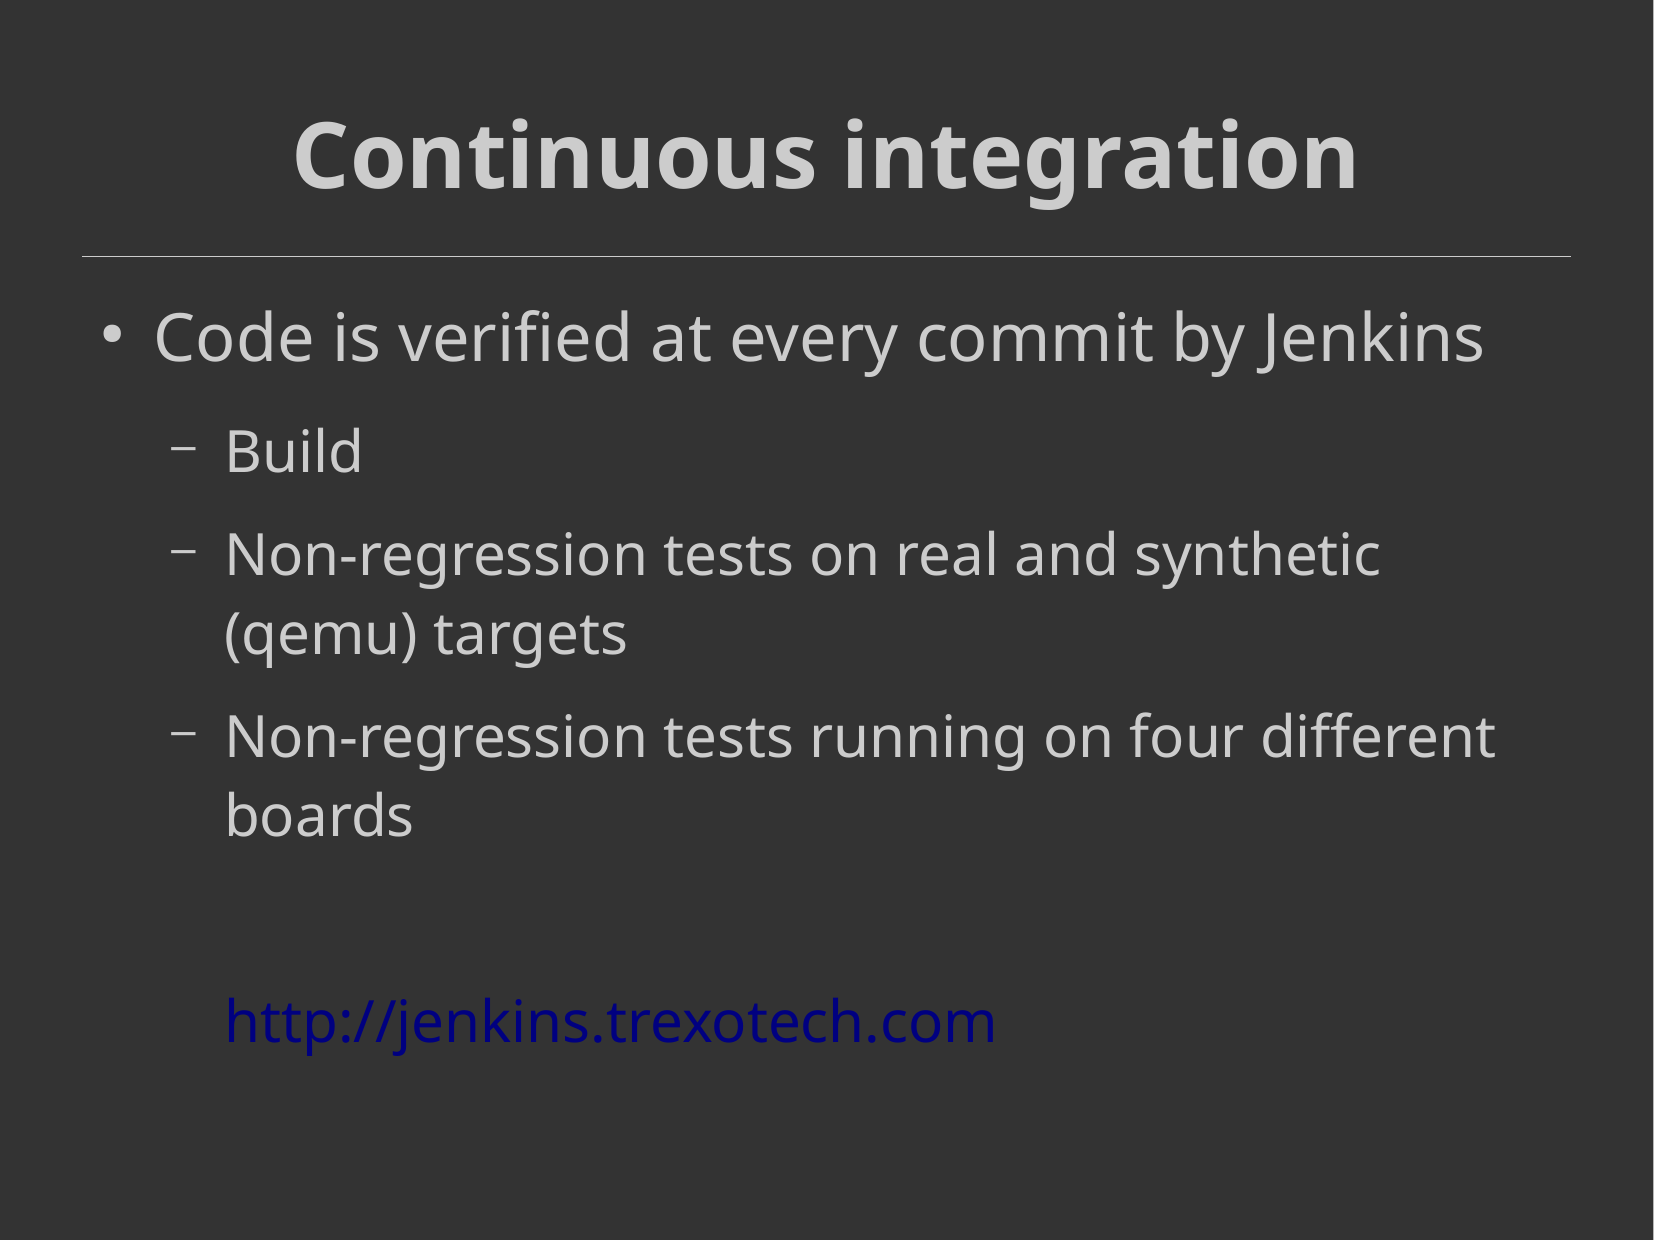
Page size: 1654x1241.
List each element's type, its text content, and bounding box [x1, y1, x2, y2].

title Continuous integration [82, 49, 1571, 257]
list Code is verified at every commit by Jenkins Build Non-regression tests on real and synthetic (qemu) targets Non-regression tests running on four different boards http://jenkins.trexotech.com [82, 290, 1571, 1193]
